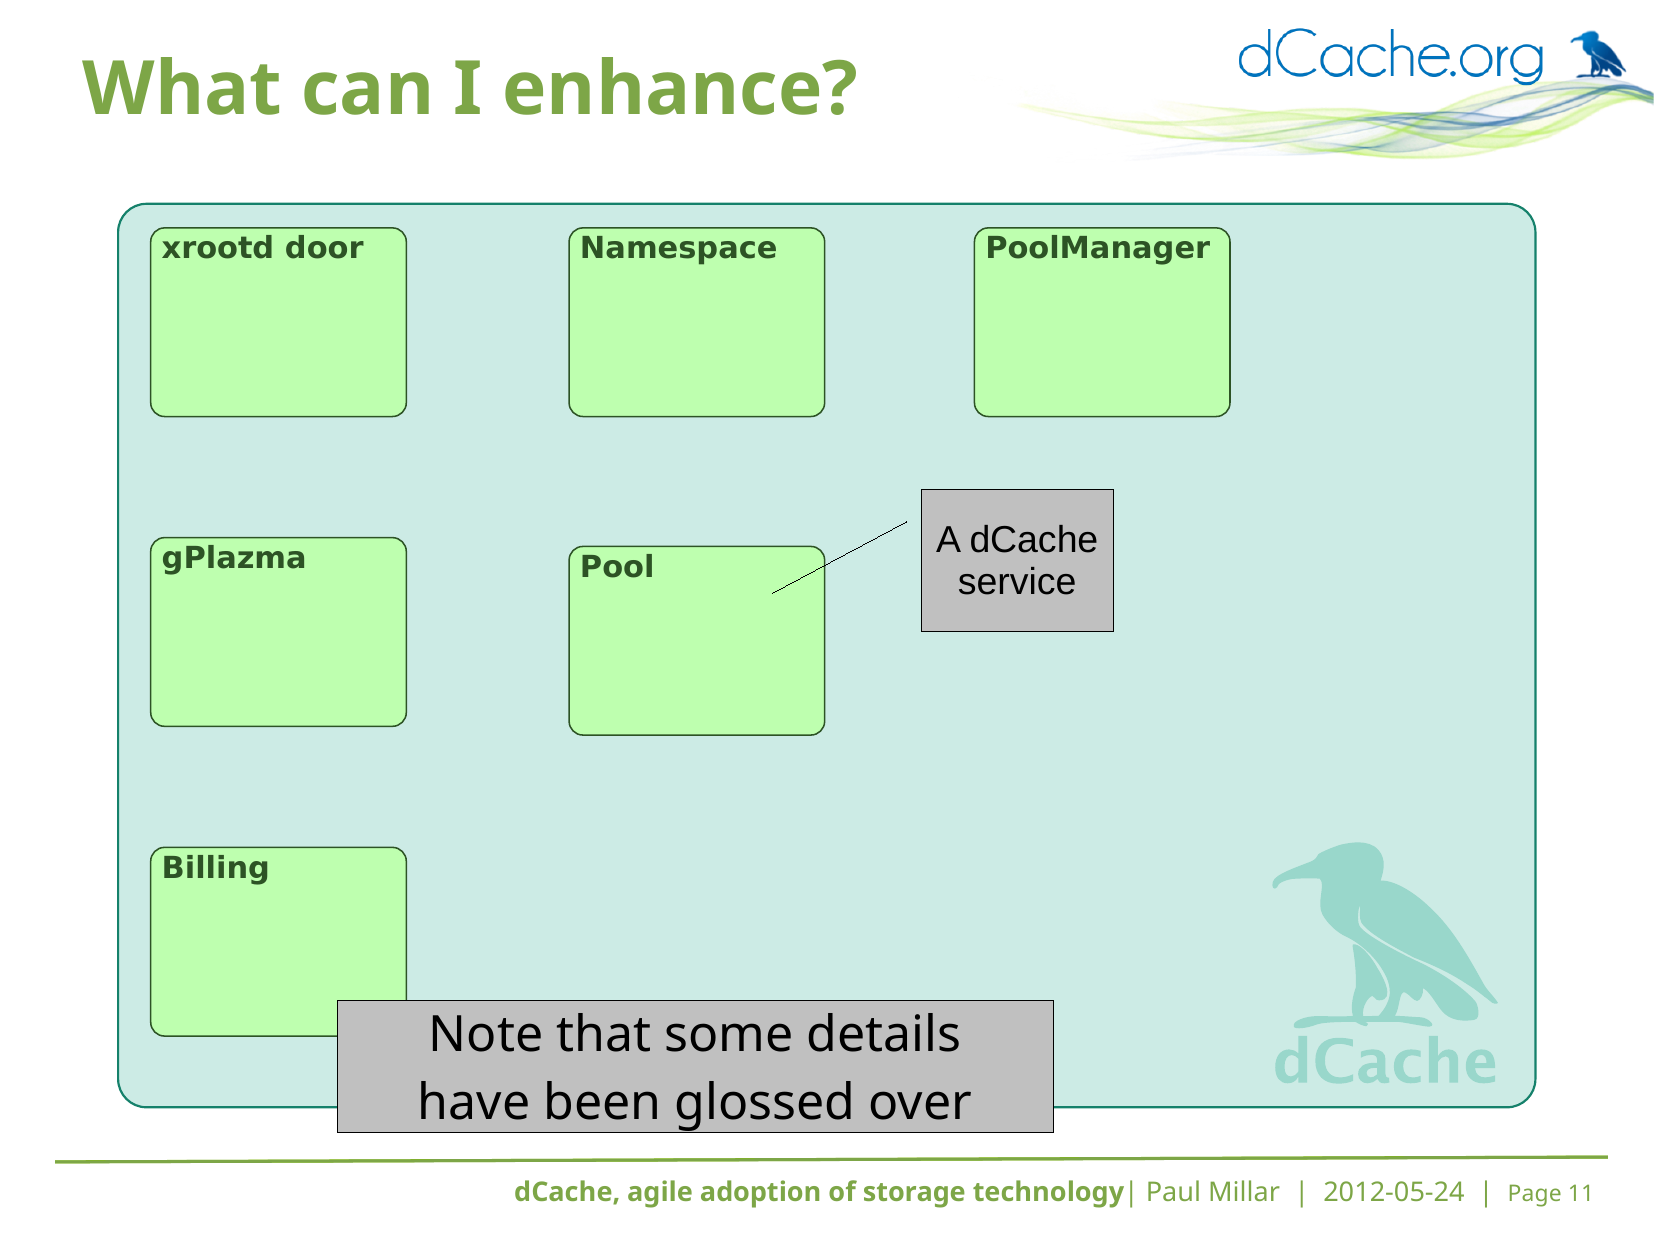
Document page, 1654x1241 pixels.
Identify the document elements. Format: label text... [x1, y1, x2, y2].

text_box A dCache service [921, 489, 1113, 631]
picture [956, 16, 1654, 169]
text_box Note that some details have been glossed over [337, 1000, 1054, 1133]
picture [115, 201, 1538, 1110]
title What can I enhance? [82, 37, 1605, 134]
